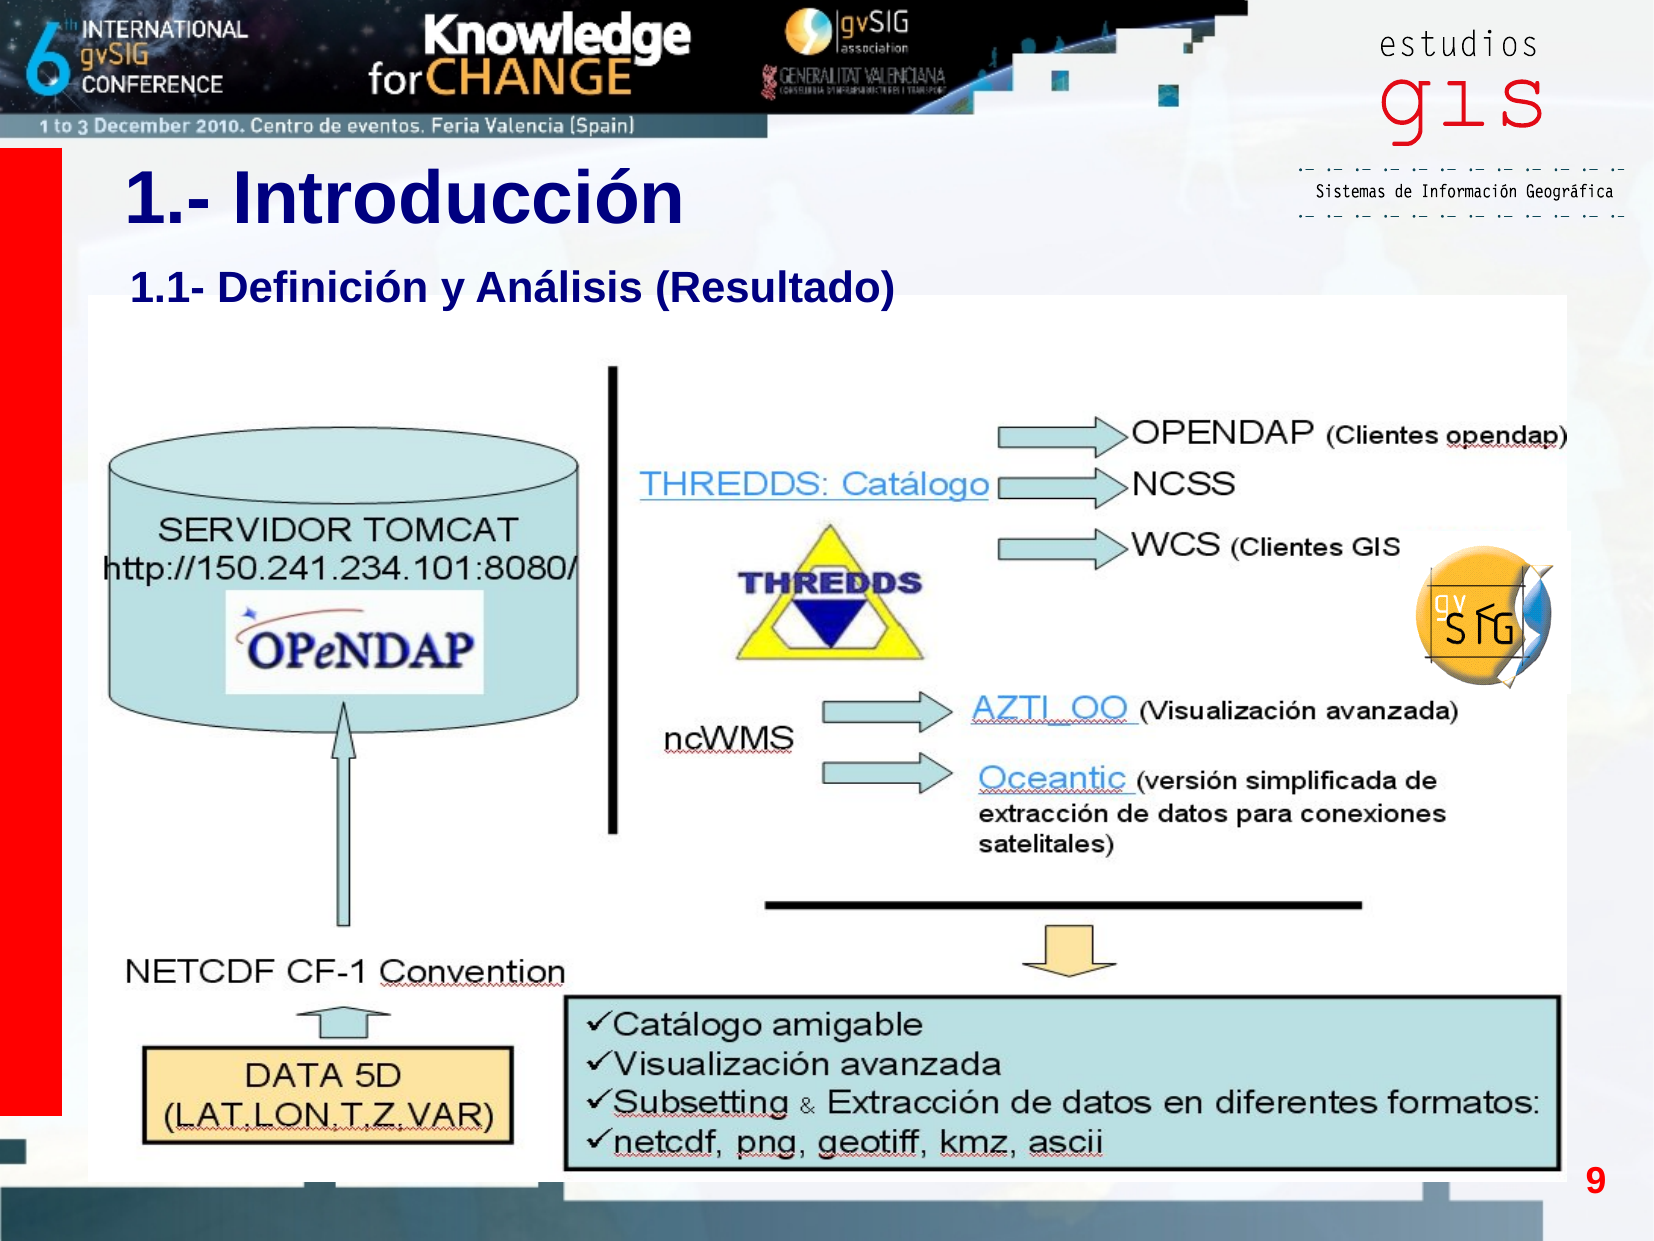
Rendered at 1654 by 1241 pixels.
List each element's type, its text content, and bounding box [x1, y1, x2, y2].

text_box 1.- Introducción 1.1- Definición y Análisis (Resultado) [88, 106, 1418, 355]
text_box 9 [1570, 1151, 1654, 1210]
picture [0, 0, 1654, 1241]
